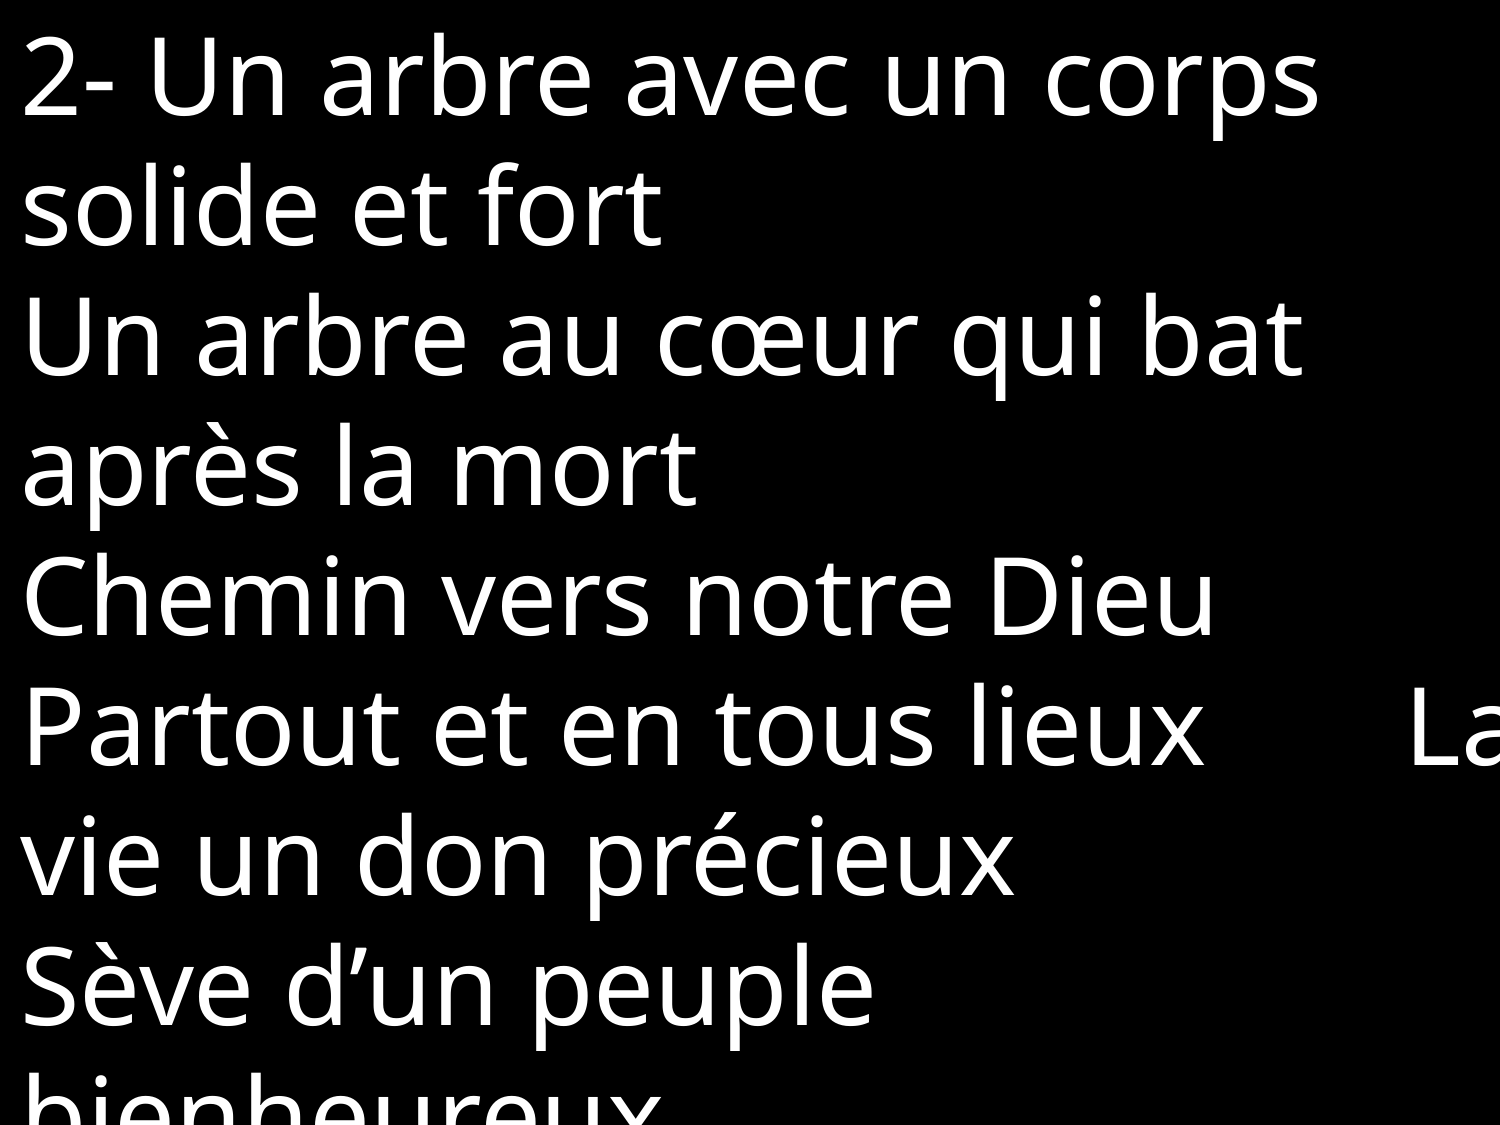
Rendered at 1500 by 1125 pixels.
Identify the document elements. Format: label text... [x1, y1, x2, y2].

list 2- Un arbre avec un corps solide et fort Un arbre au cœur qui bat après la mort Chemin vers notre Dieu Partout et en tous lieux La vie un don précieux Sève d’un peuple bienheureux [5, 0, 1500, 1035]
